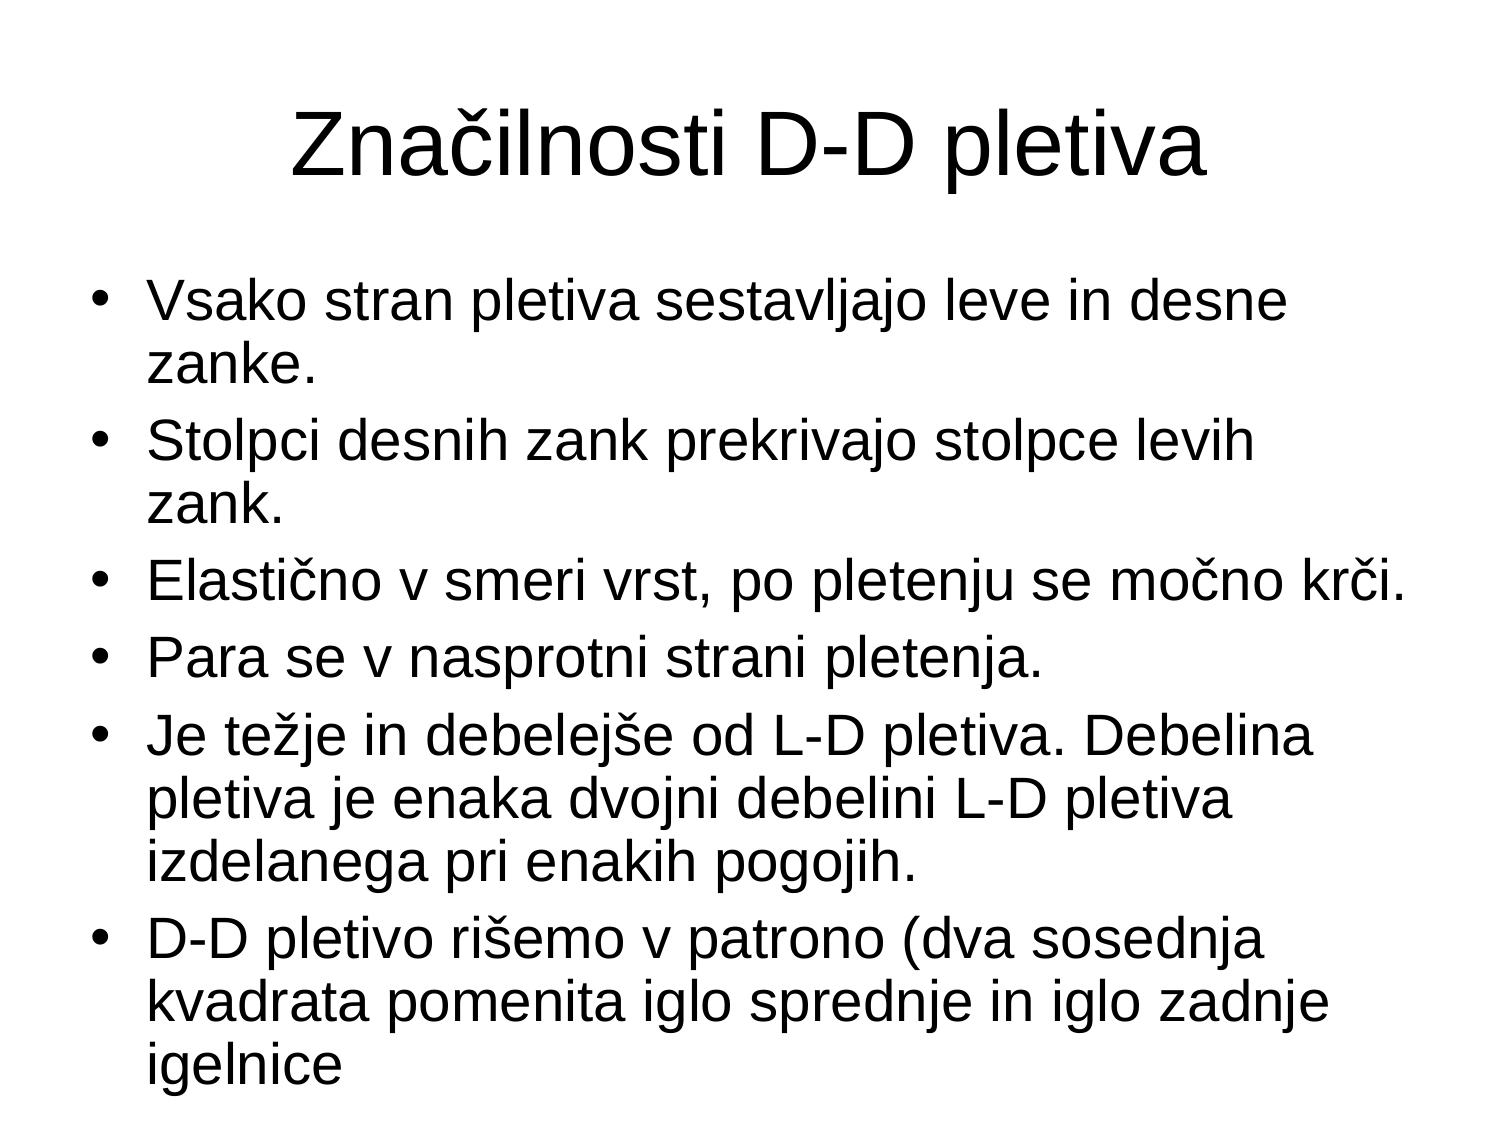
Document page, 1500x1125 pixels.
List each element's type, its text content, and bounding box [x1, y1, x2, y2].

list Vsako stran pletiva sestavljajo leve in desne zanke. Stolpci desnih zank prekrivajo stolpce levih zank. Elastično v smeri vrst, po pletenju se močno krči. Para se v nasprotni strani pletenja. Je težje in debelejše od L-D pletiva. Debelina pletiva je enaka dvojni debelini L-D pletiva izdelanega pri enakih pogojih. D-D pletivo rišemo v patrono (dva sosednja kvadrata pomenita iglo sprednje in iglo zadnje igelnice [75, 262, 1426, 1125]
title Značilnosti D-D pletiva [75, 45, 1426, 233]
